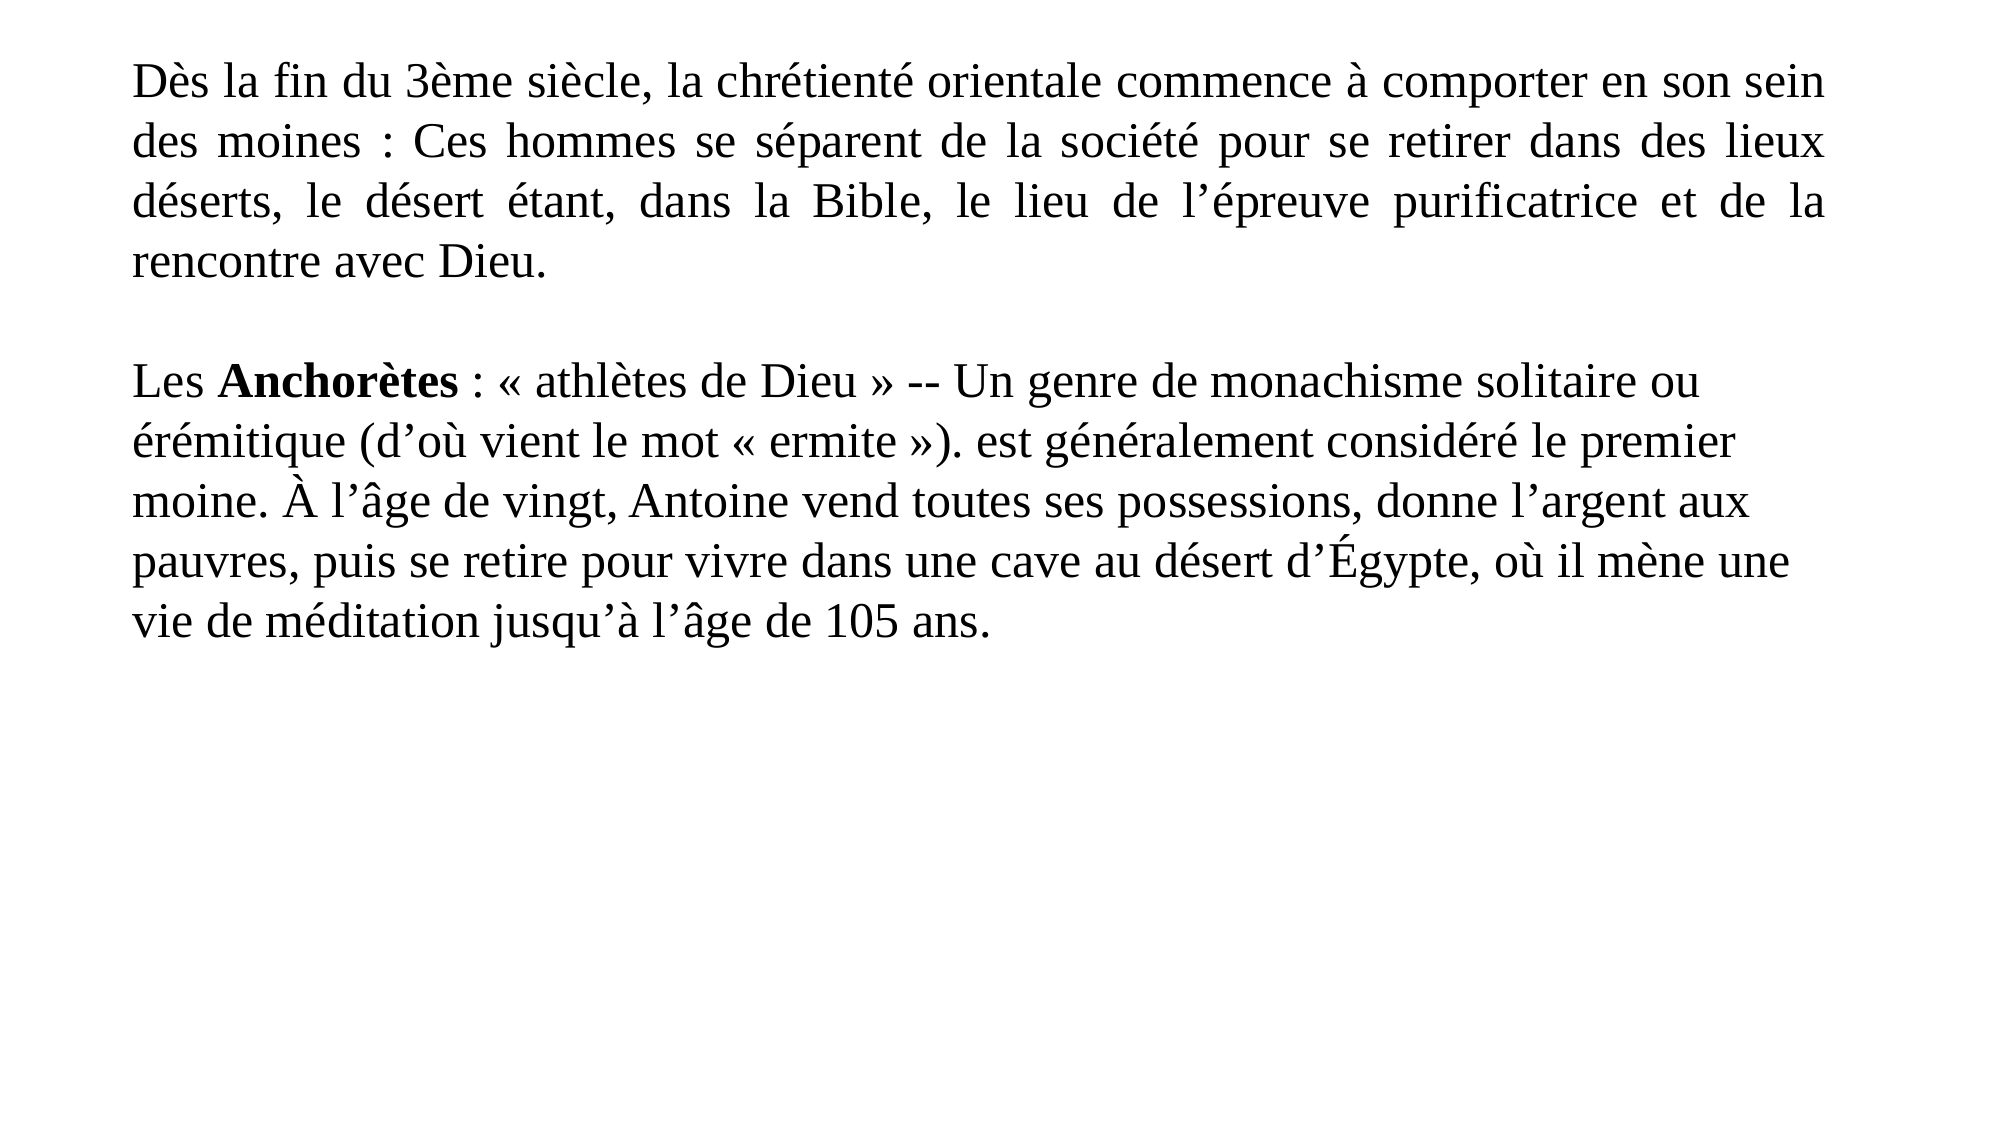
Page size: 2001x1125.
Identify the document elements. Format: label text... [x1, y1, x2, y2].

text_box Dès la fin du 3ème siècle, la chrétienté orientale commence à comporter en son sein des moines : Ces hommes se séparent de la société pour se retirer dans des lieux déserts, le désert étant, dans la Bible, le lieu de l’épreuve purificatrice et de la rencontre avec Dieu. Les Anchorètes : « athlètes de Dieu » -- Un genre de monachisme solitaire ou érémitique (d’où vient le mot « ermite »). est généralement considéré le premier moine. À l’âge de vingt, Antoine vend toutes ses possessions, donne l’argent aux pauvres, puis se retire pour vivre dans une cave au désert d’Égypte, où il mène une vie de méditation jusqu’à l’âge de 105 ans. [117, 39, 1843, 843]
